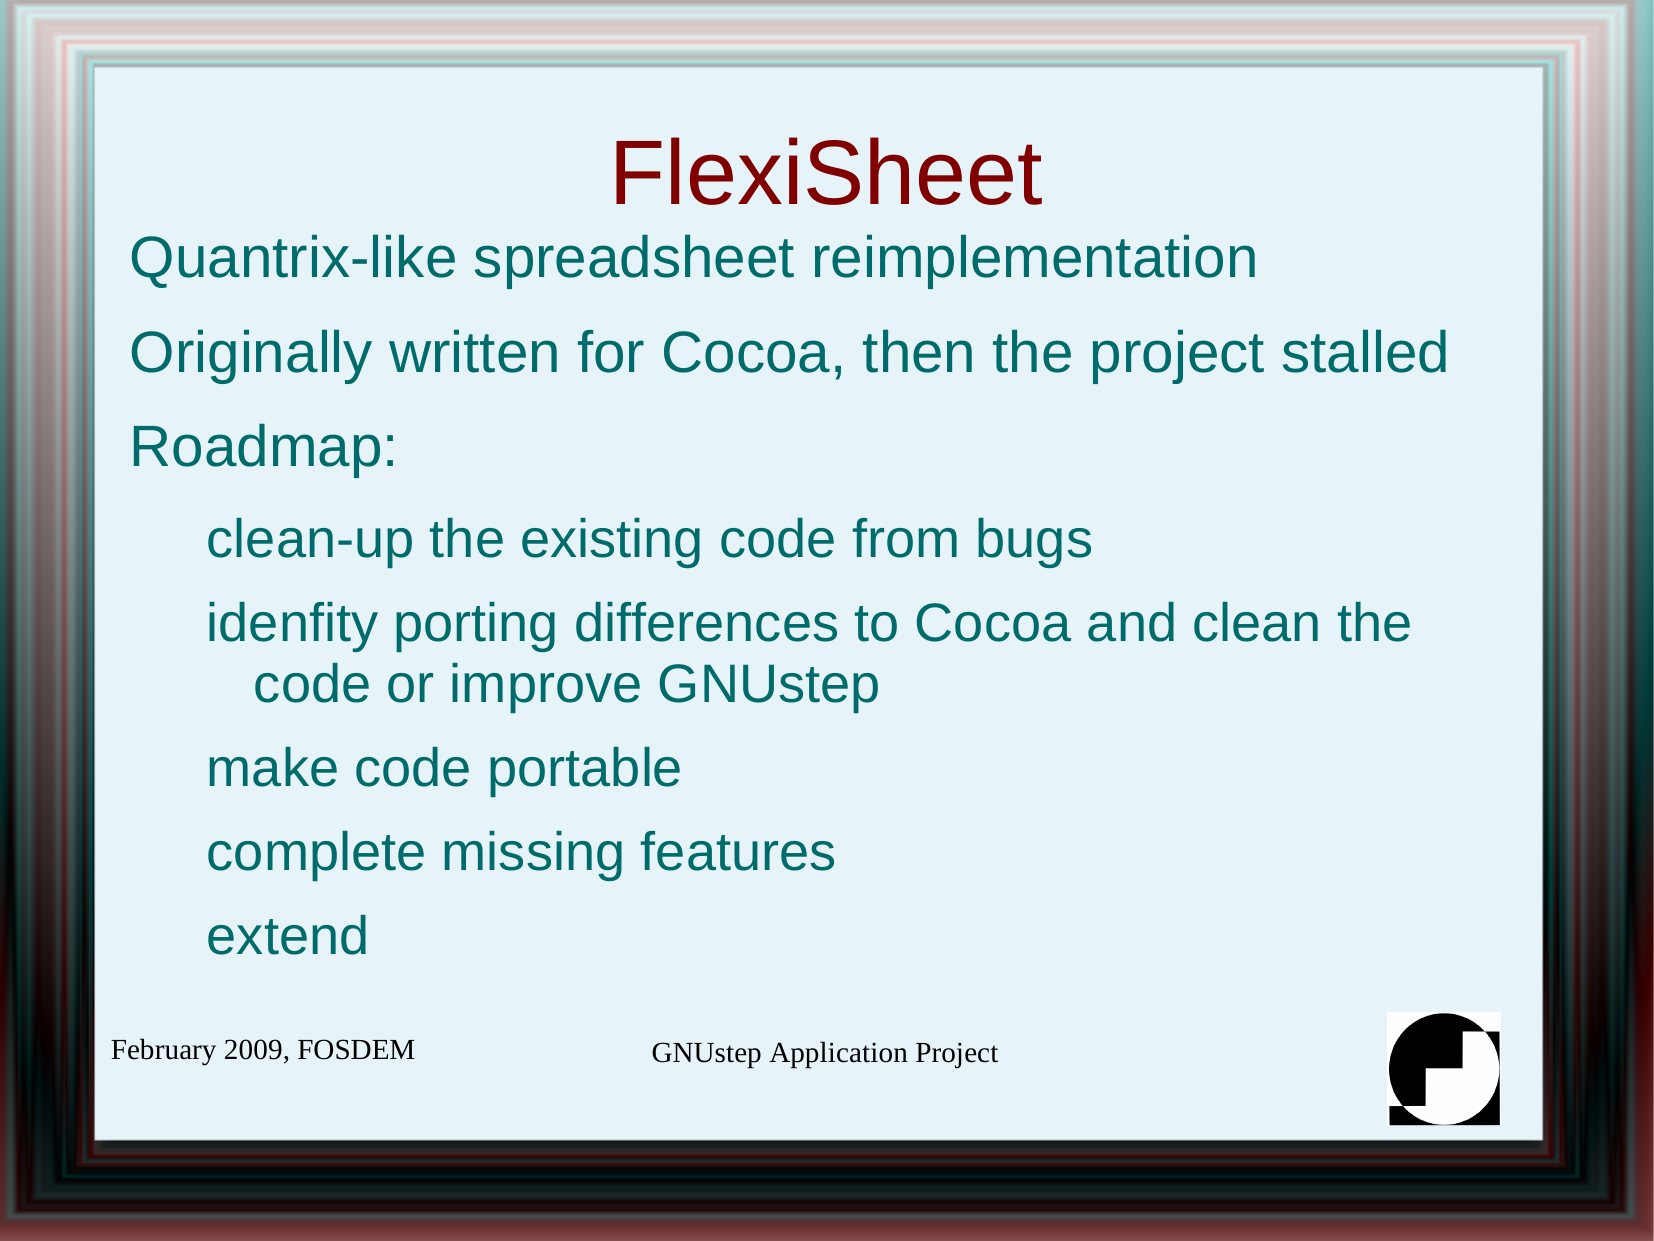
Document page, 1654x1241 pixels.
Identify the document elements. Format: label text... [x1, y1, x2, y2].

title FlexiSheet [118, 88, 1536, 257]
list Quantrix-like spreadsheet reimplementation Originally written for Cocoa, then the project stalled Roadmap: clean-up the existing code from bugs idenfity porting differences to Cocoa and clean the code or improve GNUstep make code portable complete missing features extend [112, 225, 1501, 1050]
picture [0, 0, 1654, 1241]
